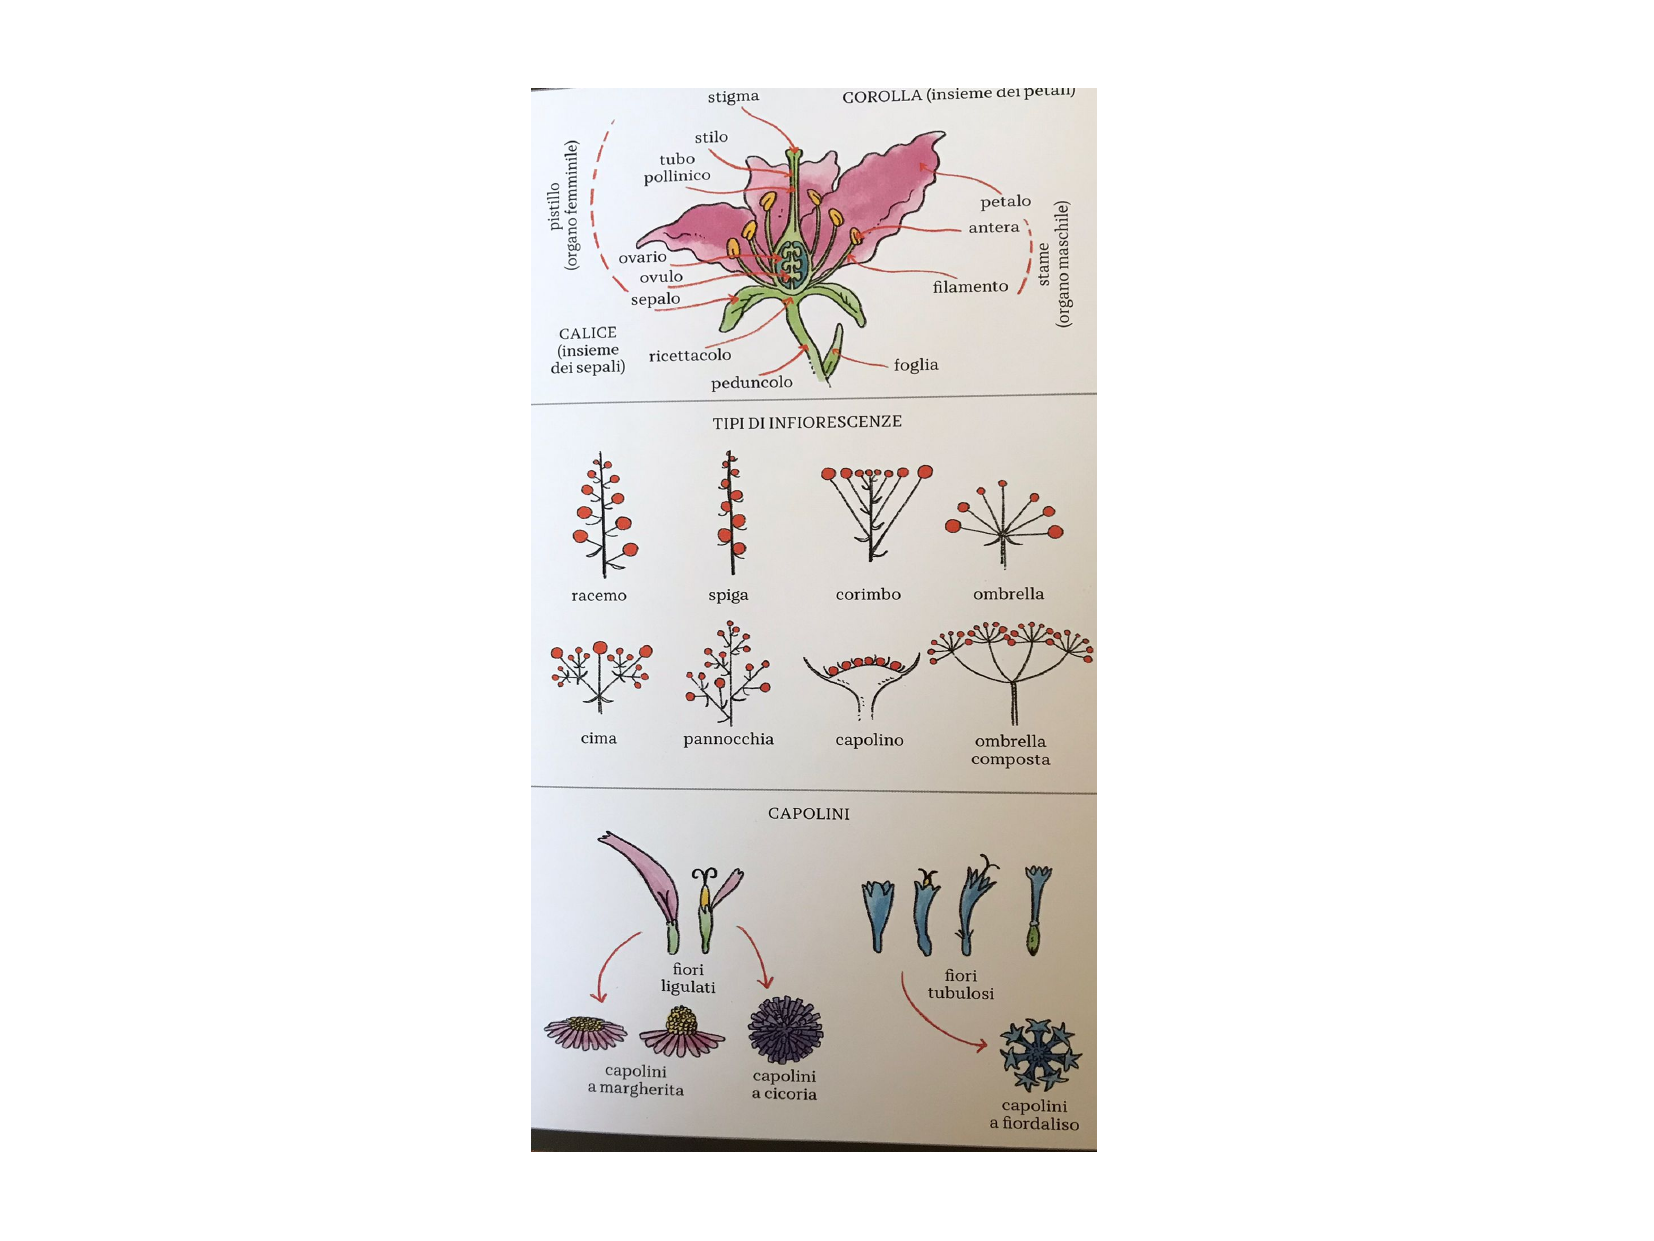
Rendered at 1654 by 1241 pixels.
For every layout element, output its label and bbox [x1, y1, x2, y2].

picture [531, 88, 1097, 1152]
